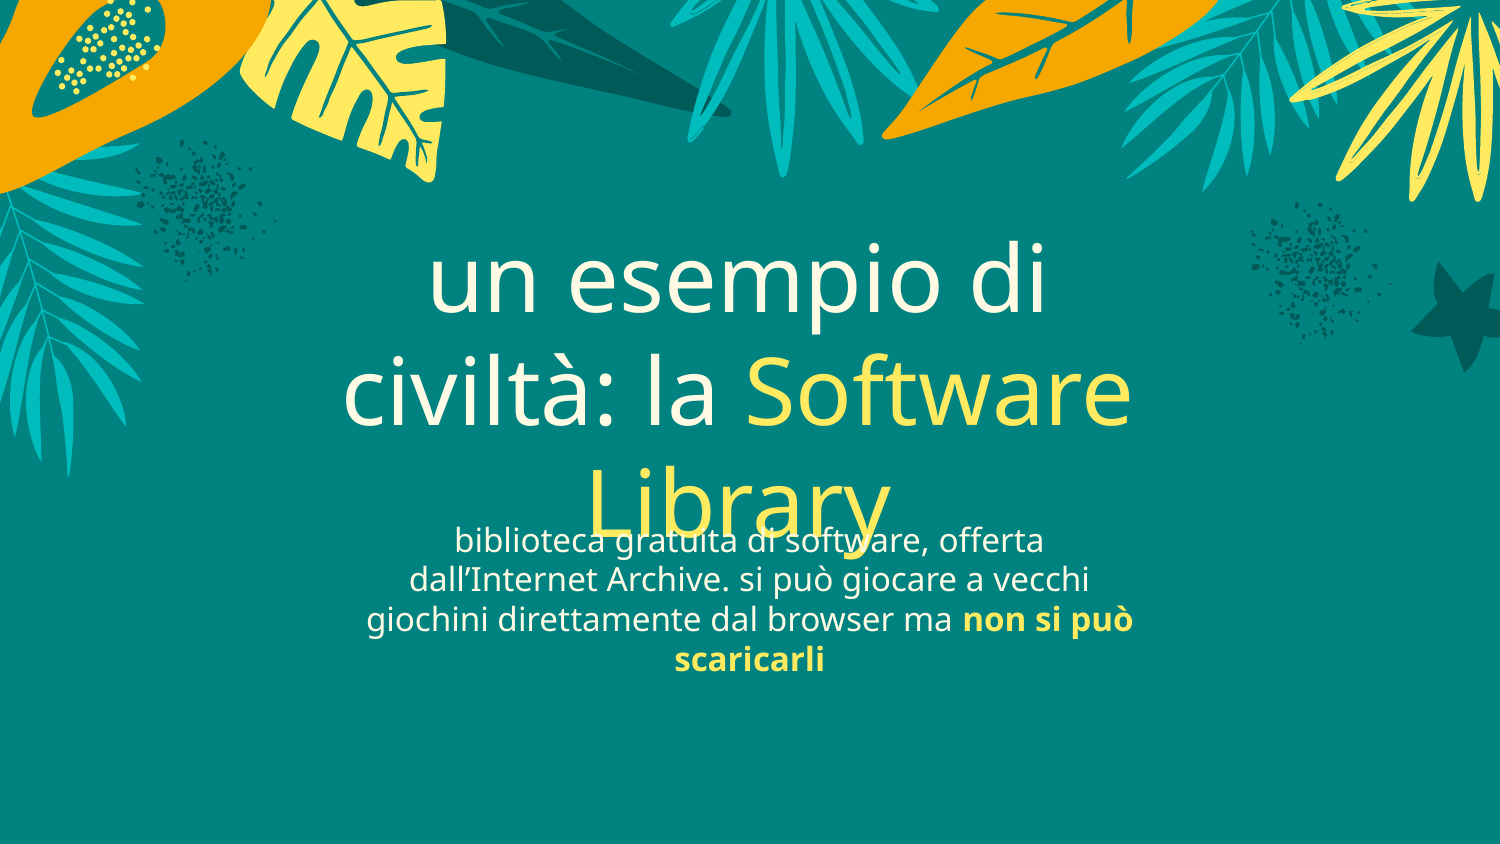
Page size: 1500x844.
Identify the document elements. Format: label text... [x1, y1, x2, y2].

picture [1231, 184, 1406, 359]
title un esempio di civiltà: la Software Library [265, 311, 1211, 464]
picture [116, 122, 291, 296]
subtitle biblioteca gratuita di software, offerta dall’Internet Archive. si può giocare a vecchi giochini direttamente dal browser ma non si può scaricarli [342, 488, 1158, 709]
